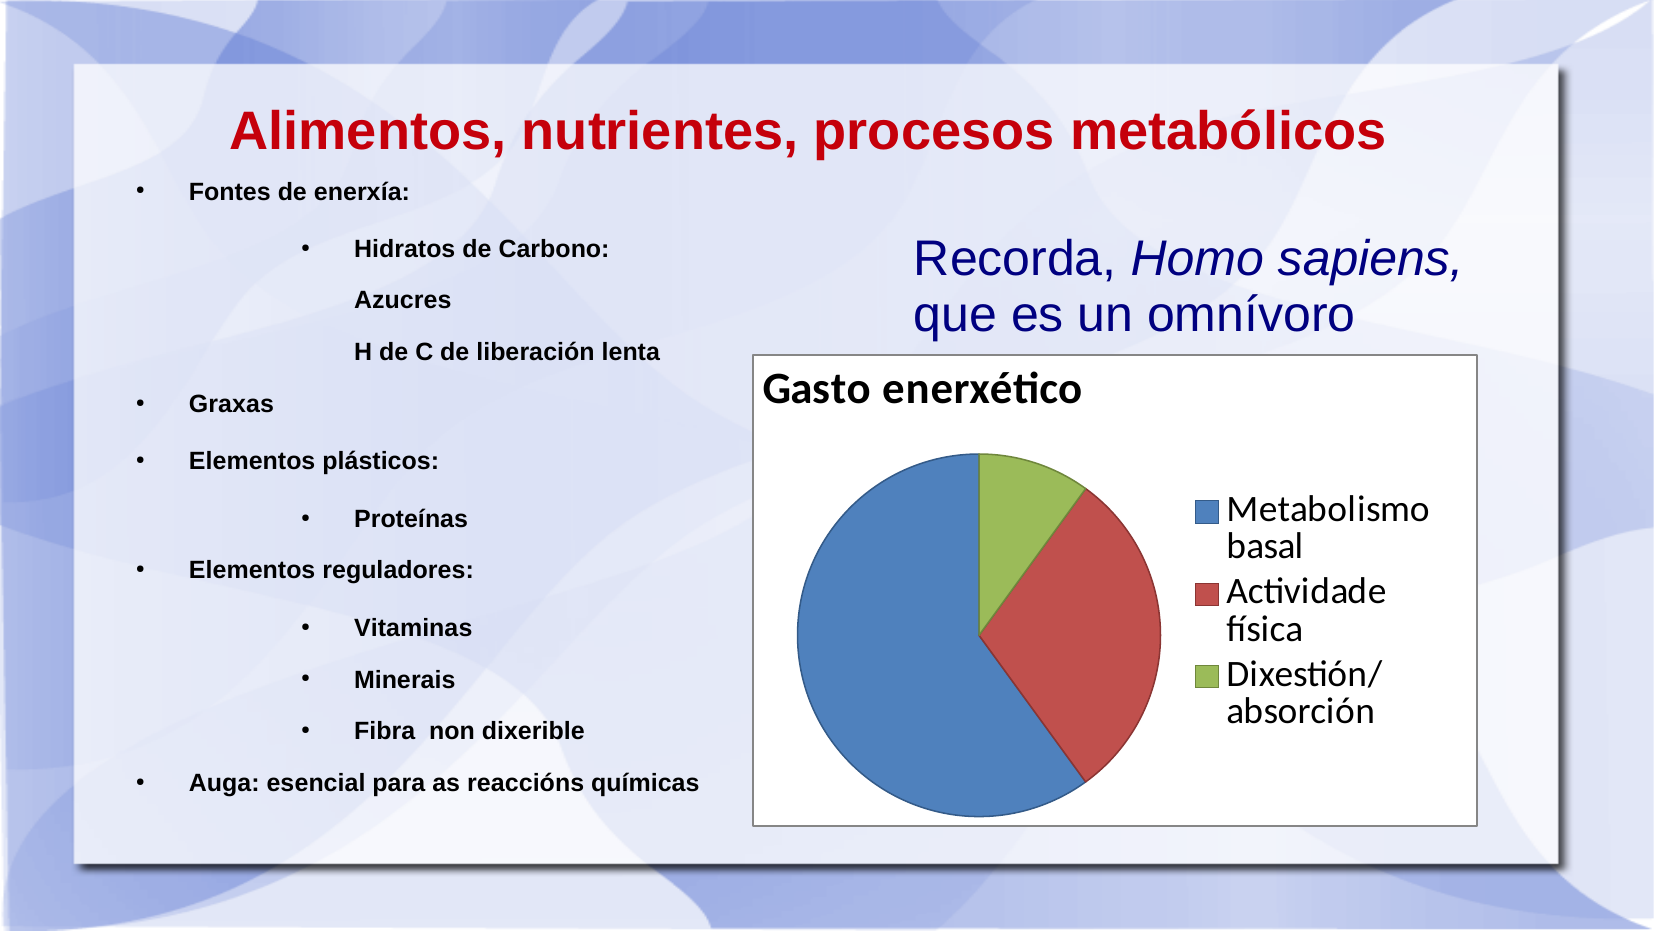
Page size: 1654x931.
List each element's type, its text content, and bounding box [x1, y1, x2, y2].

list Fontes de enerxía: Hidratos de Carbono: Azucres H de C de liberación lenta Graxas Elementos plásticos: Proteínas Elementos reguladores: Vitaminas Minerais Fibra non dixerible Auga: esencial para as reaccións químicas [118, 177, 781, 827]
title Alimentos, nutrientes, procesos metabólicos [82, 84, 1536, 178]
chart [752, 354, 1478, 827]
picture [0, 0, 1654, 931]
list Recorda, Homo sapiens, que es un omnívoro [843, 230, 1506, 827]
